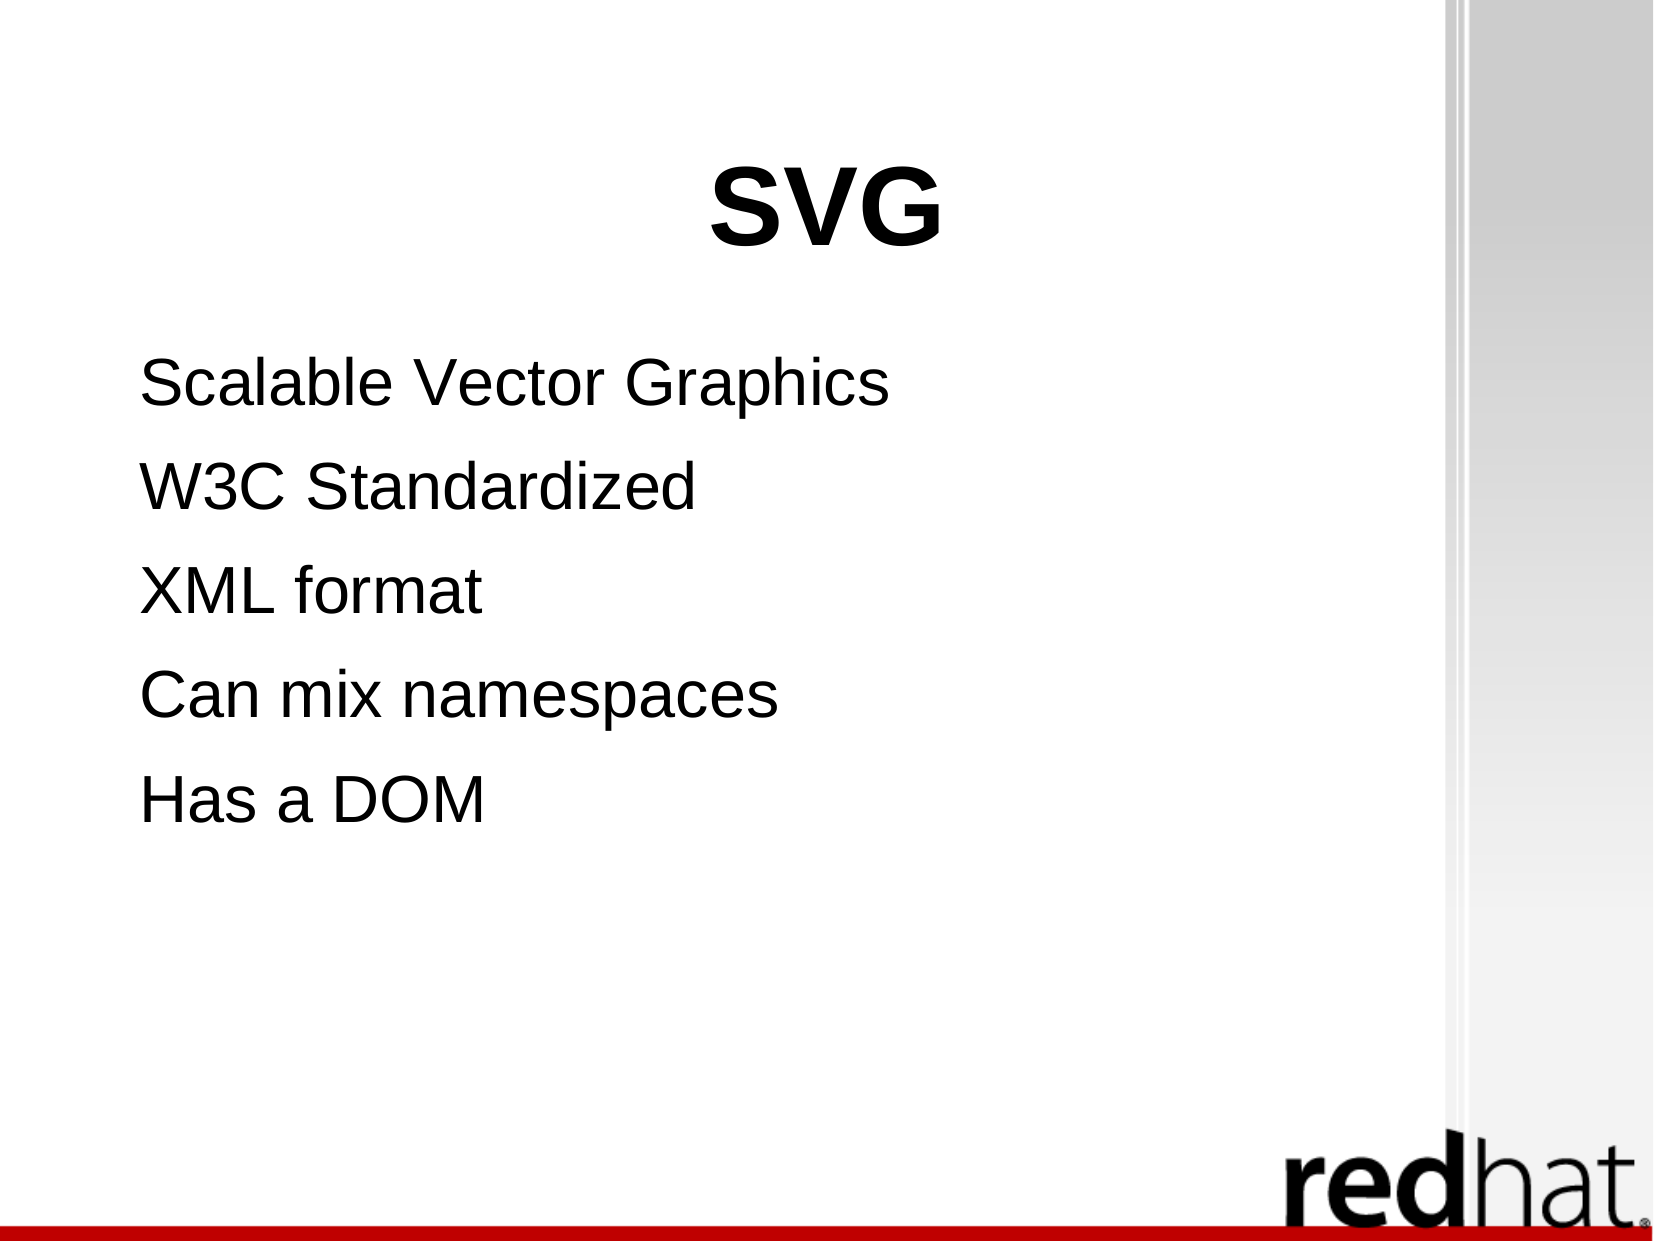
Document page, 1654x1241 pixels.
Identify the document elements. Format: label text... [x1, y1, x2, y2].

picture [0, 0, 1654, 1241]
list Scalable Vector Graphics W3C Standardized XML format Can mix namespaces Has a DOM [121, 344, 1533, 1127]
title SVG [121, 102, 1533, 311]
